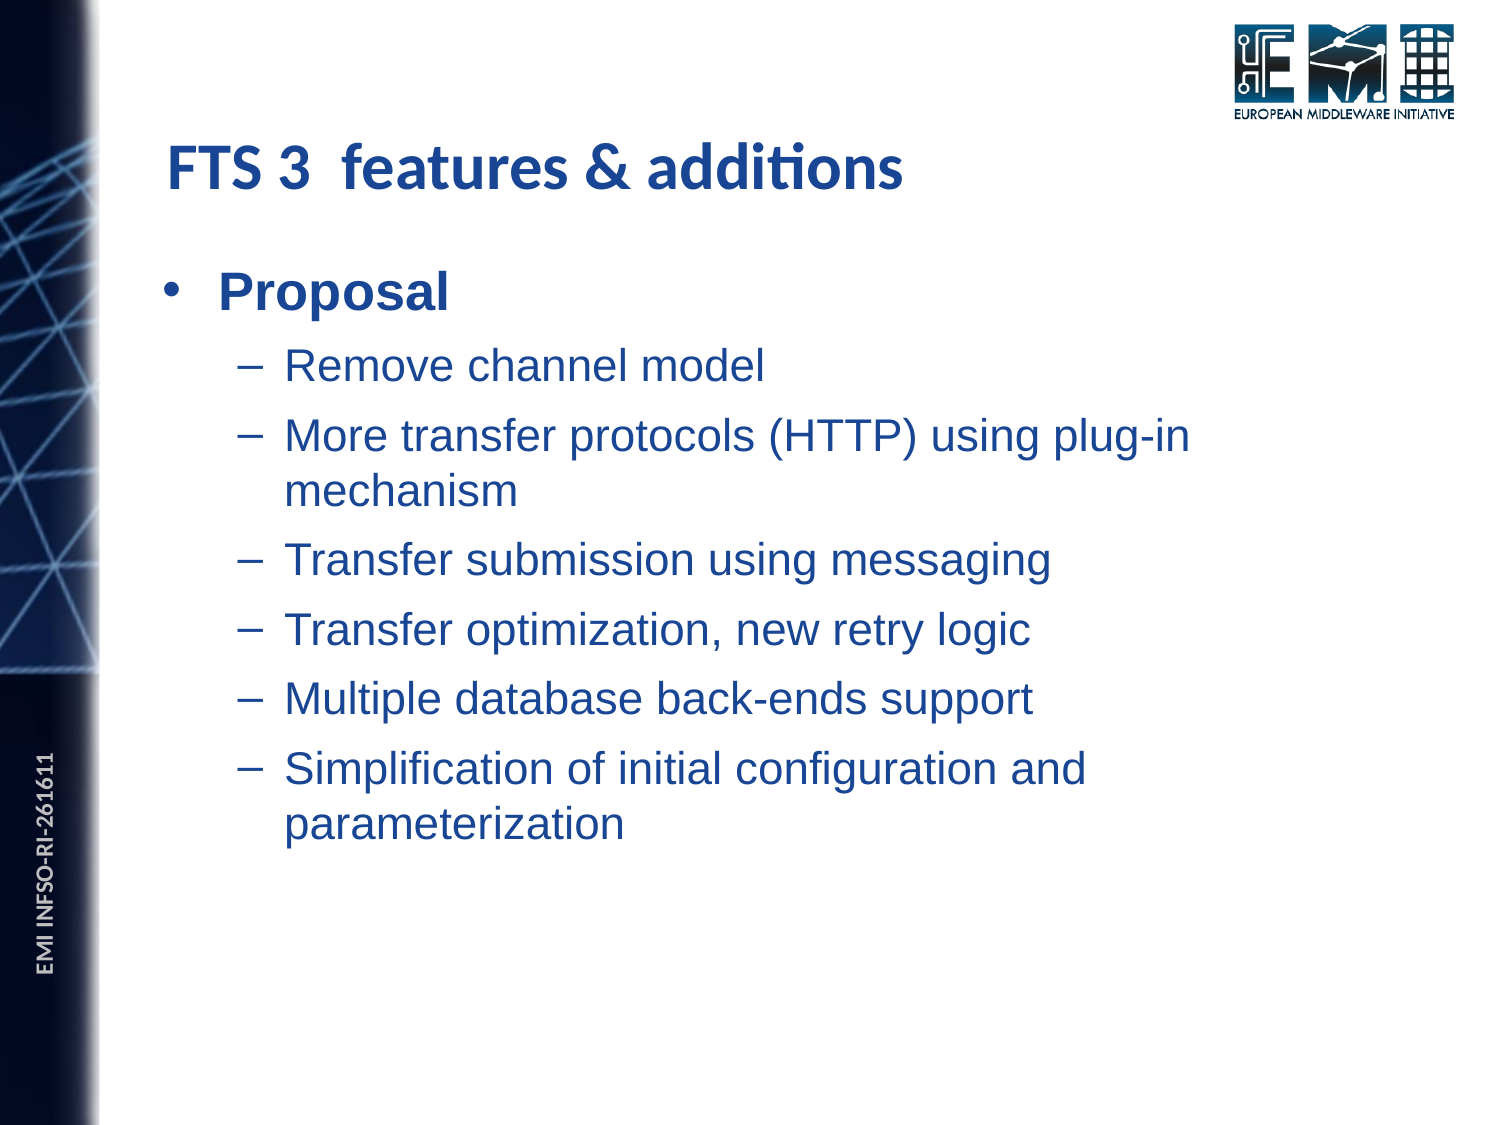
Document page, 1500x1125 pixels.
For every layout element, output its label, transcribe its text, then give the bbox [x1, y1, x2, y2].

picture [1185, 8, 1500, 140]
picture [0, 0, 111, 1125]
text_box FTS 3 features & additions [153, 115, 1447, 211]
list Proposal Remove channel model More transfer protocols (HTTP) using plug-in mechanism Transfer submission using messaging Transfer optimization, new retry logic Multiple database back-ends support Simplification of initial configuration and parameterization [147, 177, 1375, 1008]
